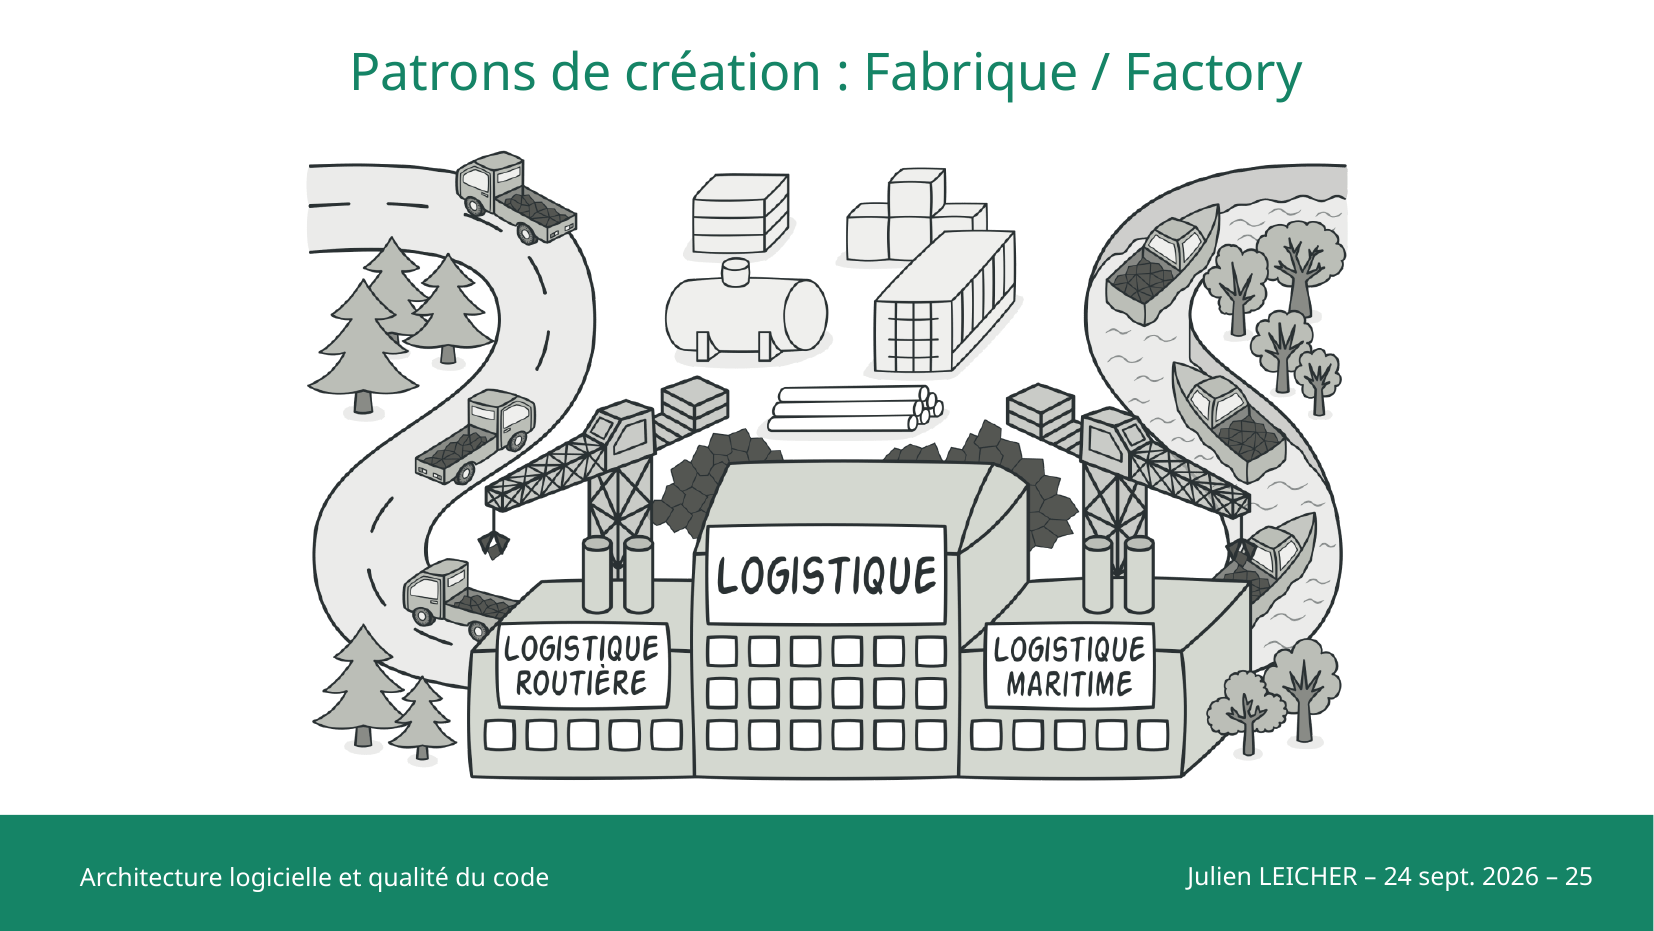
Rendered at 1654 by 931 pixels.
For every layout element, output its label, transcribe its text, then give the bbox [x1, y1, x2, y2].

picture [305, 142, 1348, 794]
text_box Patrons de création : Fabrique / Factory [0, 27, 1654, 113]
text_box Architecture logicielle et qualité du code [64, 852, 798, 898]
text_box Julien LEICHER – 22 mars 2022 – <number> [0, 814, 1654, 931]
